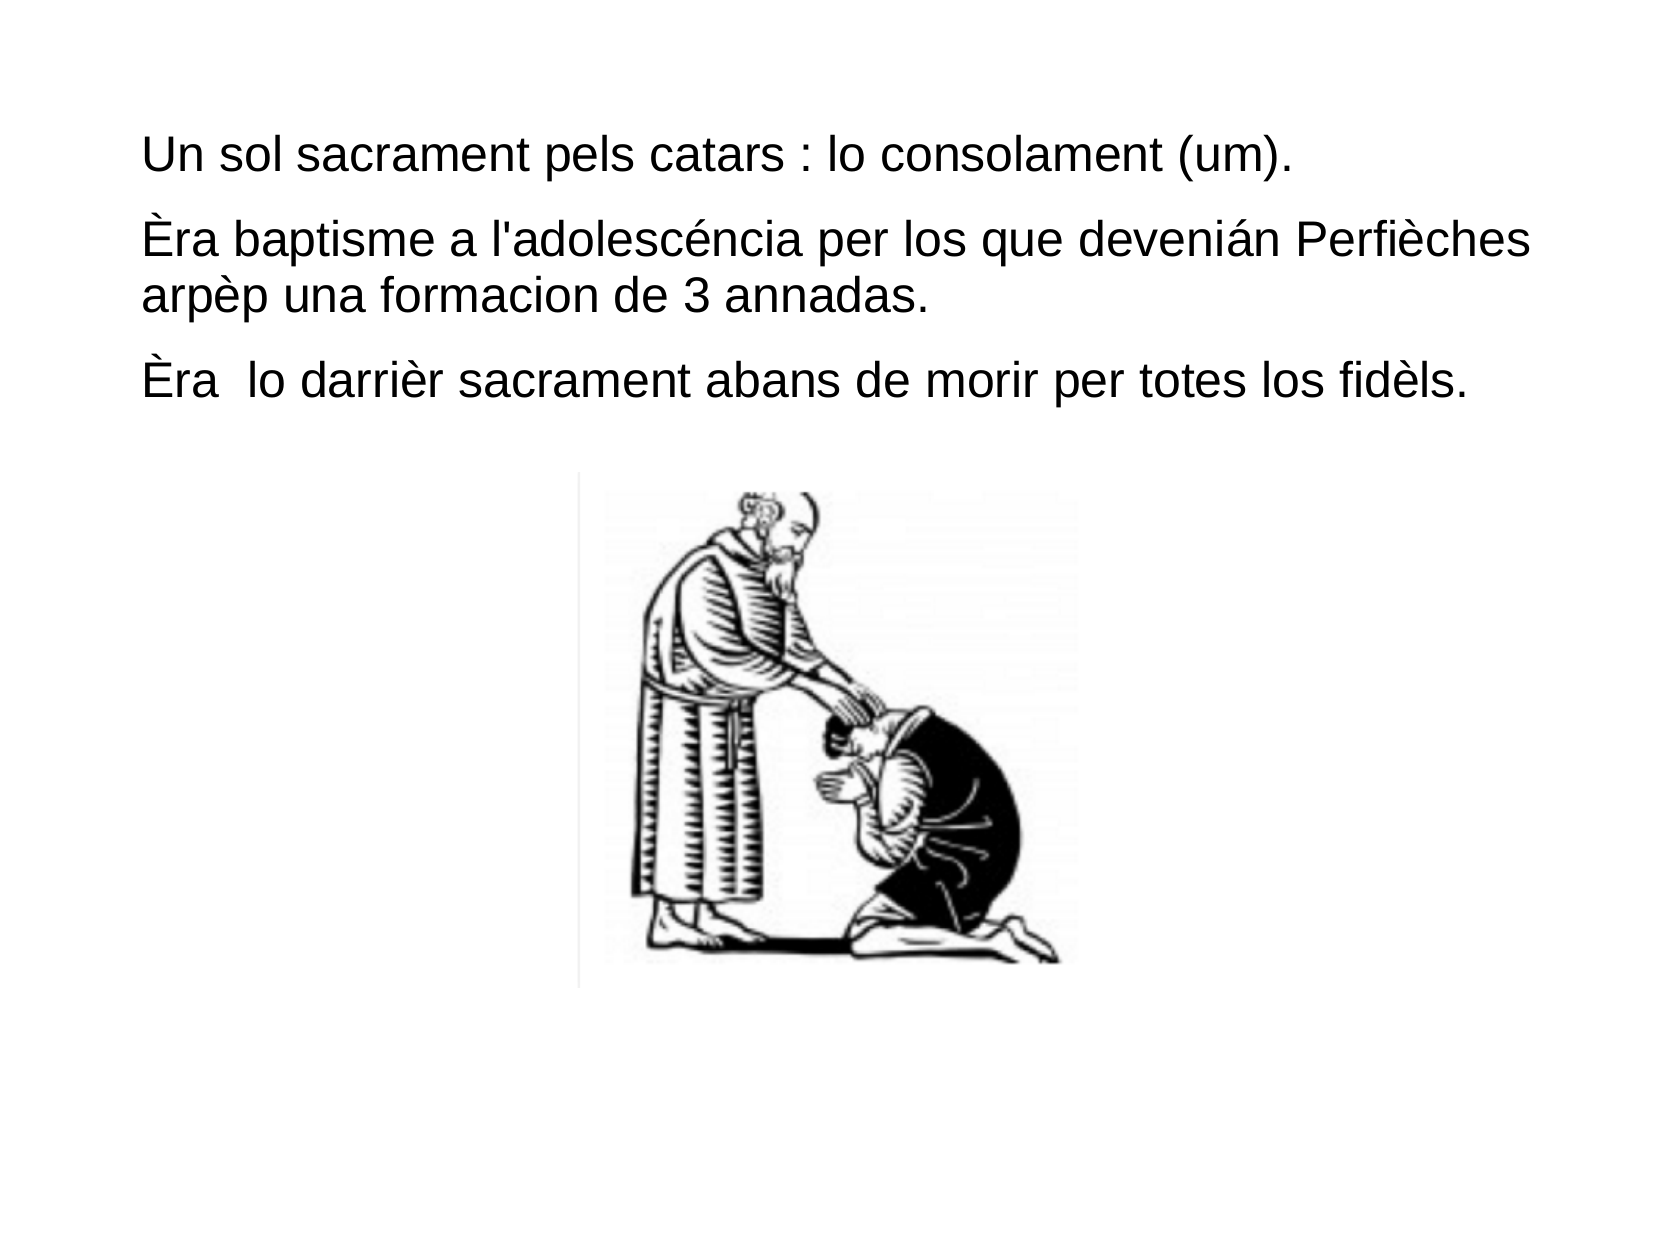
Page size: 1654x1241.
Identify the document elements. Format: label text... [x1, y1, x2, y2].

list Un sol sacrament pels catars : lo consolament (um). Èra baptisme a l'adolescéncia per los que devenián Perfièches arpèp una formacion de 3 annadas. Èra lo darrièr sacrament abans de morir per totes los fidèls. [70, 126, 1559, 945]
picture [577, 472, 1089, 989]
